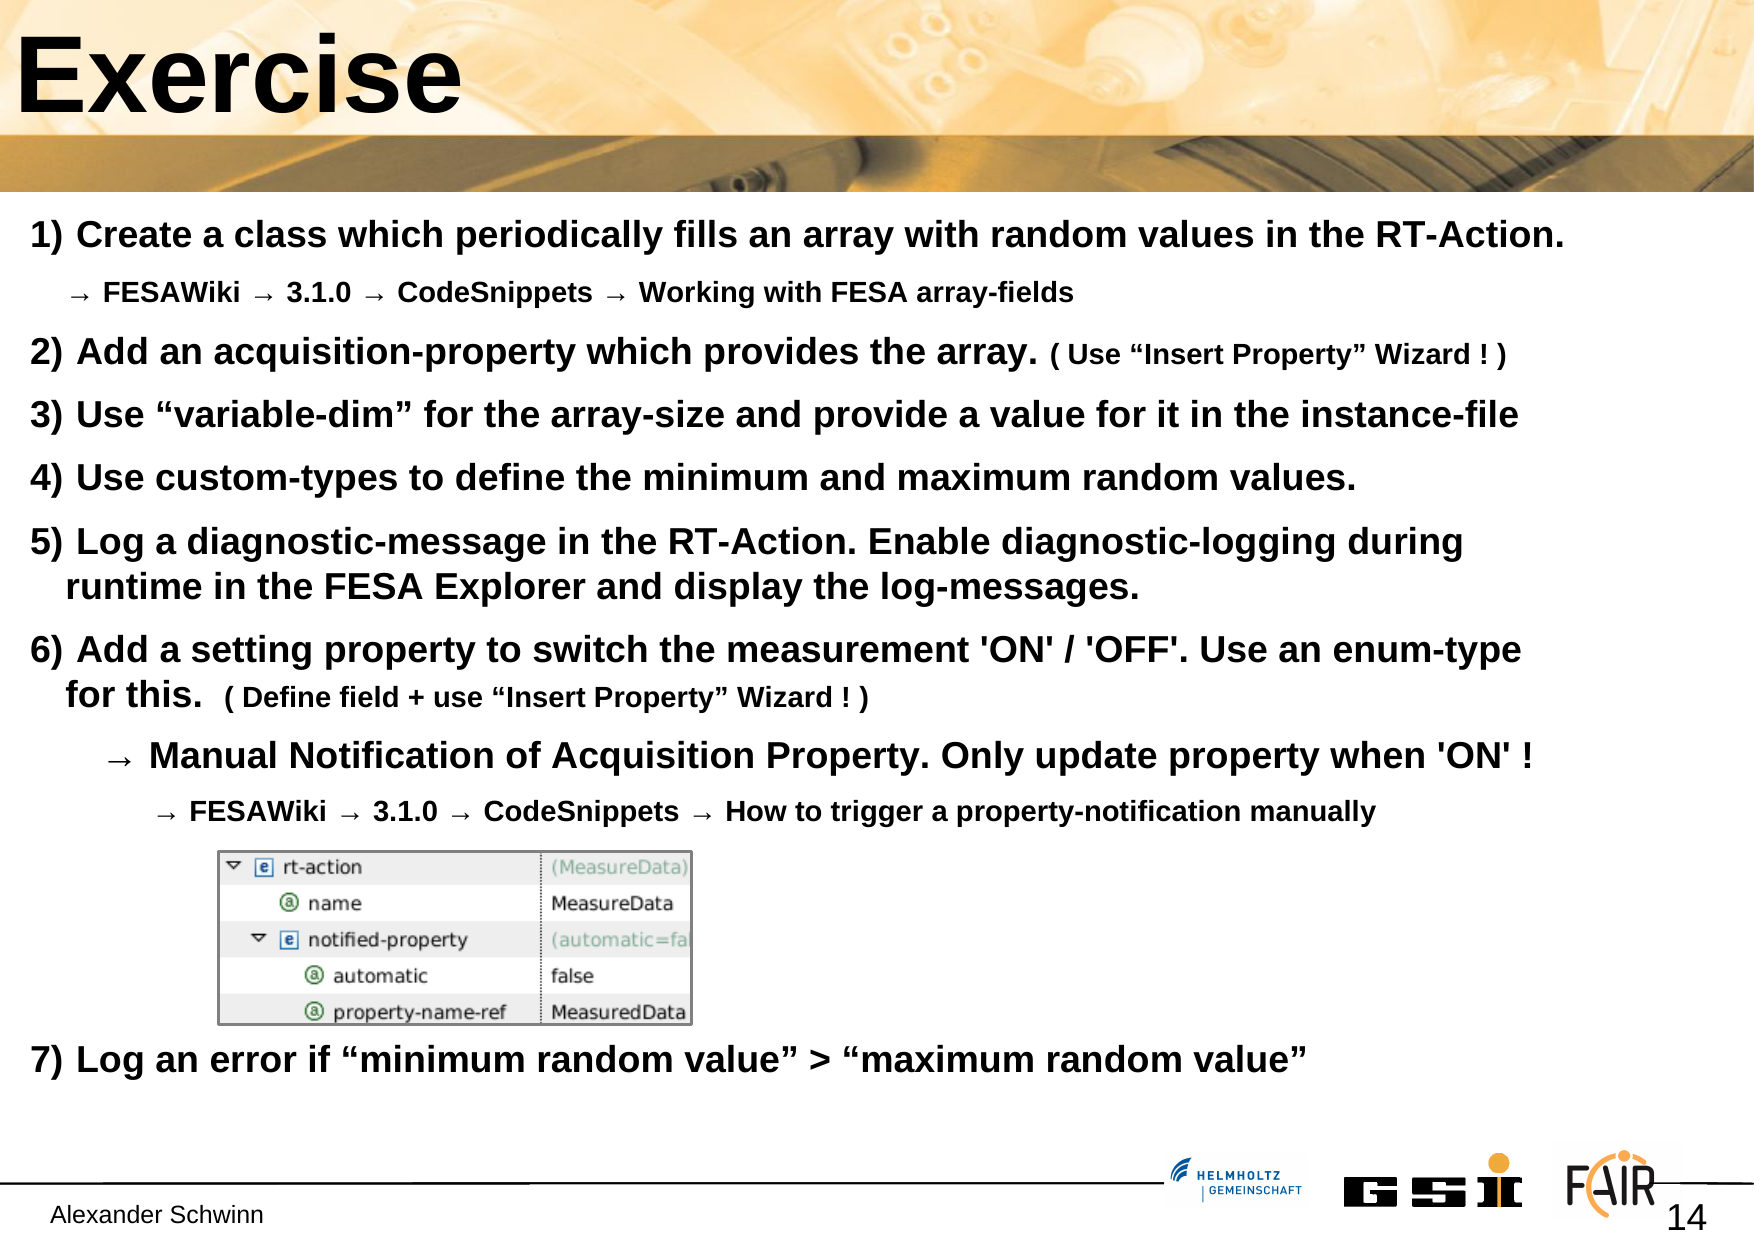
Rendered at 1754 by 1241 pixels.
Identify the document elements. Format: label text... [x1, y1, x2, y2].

list Create a class which periodically fills an array with random values in the RT-Action. → FESAWiki → 3.1.0 → CodeSnippets → Working with FESA array-fields Add an acquisition-property which provides the array. ( Use “Insert Property” Wizard ! ) Use “variable-dim” for the array-size and provide a value for it in the instance-file Use custom-types to define the minimum and maximum random values. Log a diagnostic-message in the RT-Action. Enable diagnostic-logging during runtime in the FESA Explorer and display the log-messages. Add a setting property to switch the measurement 'ON' / 'OFF'. Use an enum-type for this. ( Define field + use “Insert Property” Wizard ! ) → Manual Notification of Acquisition Property. Only update property when 'ON' ! → FESAWiki → 3.1.0 → CodeSnippets → How to trigger a property-notification manually Log an error if “minimum random value” > “maximum random value” [30, 210, 1578, 1120]
picture [1164, 1153, 1310, 1208]
picture [0, 143, 1754, 193]
title Exercise [0, 0, 1754, 143]
picture [219, 852, 691, 1024]
picture [1553, 1141, 1682, 1220]
picture [1344, 1153, 1522, 1207]
